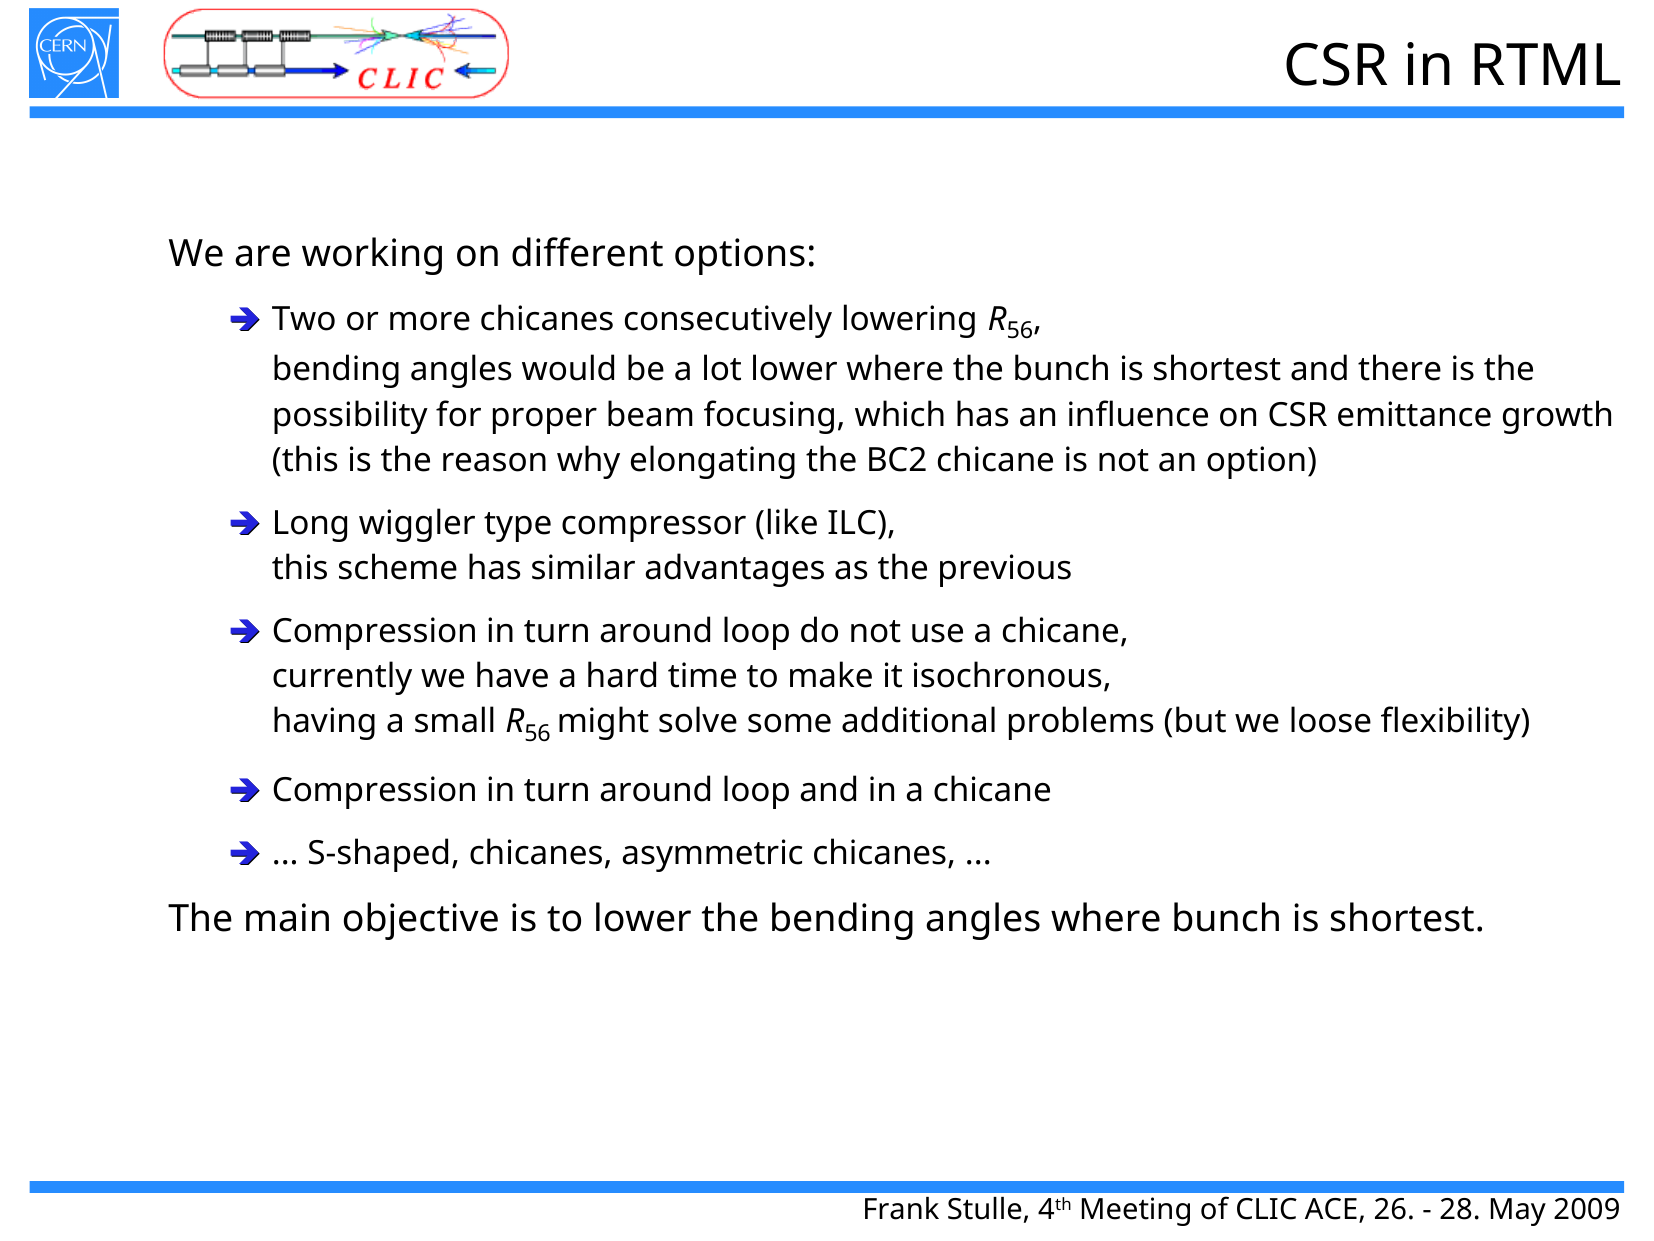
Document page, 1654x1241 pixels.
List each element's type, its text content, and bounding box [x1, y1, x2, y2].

picture [29, 8, 119, 98]
text_box We are working on different options:  Two or more chicanes consecutively lowering R56, bending angles would be a lot lower where the bunch is shortest and there is the possibility for proper beam focusing, which has an influence on CSR emittance growth (this is the reason why elongating the BC2 chicane is not an option)  Long wiggler type compressor (like ILC), this scheme has similar advantages as the previous  Compression in turn around loop do not use a chicane, currently we have a hard time to make it isochronous, having a small R56 might solve some additional problems (but we loose flexibility)  Compression in turn around loop and in a chicane  ... S-shaped, chicanes, asymmetric chicanes, ... The main objective is to lower the bending angles where bunch is shortest. [153, 218, 1556, 899]
title CSR in RTML [210, 3, 1623, 123]
picture [159, 4, 210, 106]
